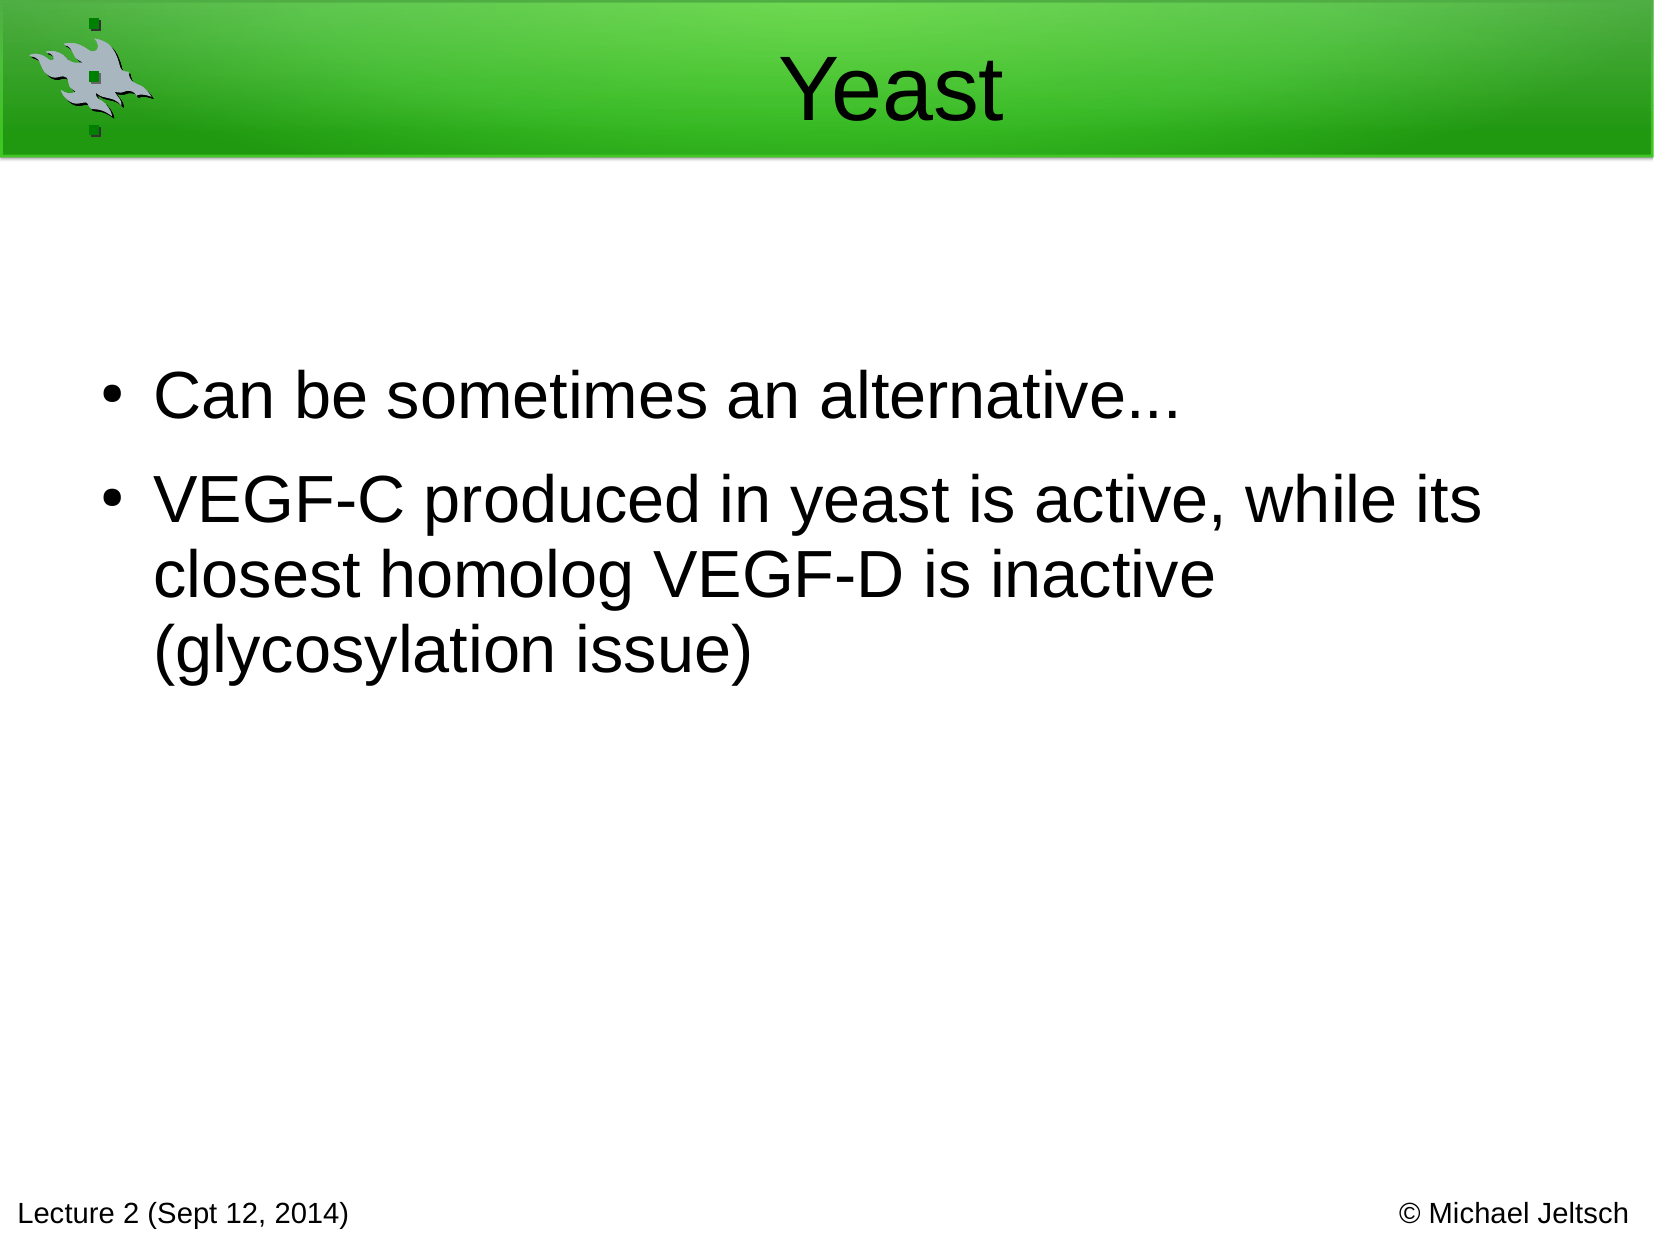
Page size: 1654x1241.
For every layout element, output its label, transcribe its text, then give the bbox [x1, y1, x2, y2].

list Can be sometimes an alternative... VEGF-C produced in yeast is active, while its closest homolog VEGF-D is inactive (glycosylation issue) [82, 358, 1571, 1078]
title Yeast [212, 17, 1571, 160]
